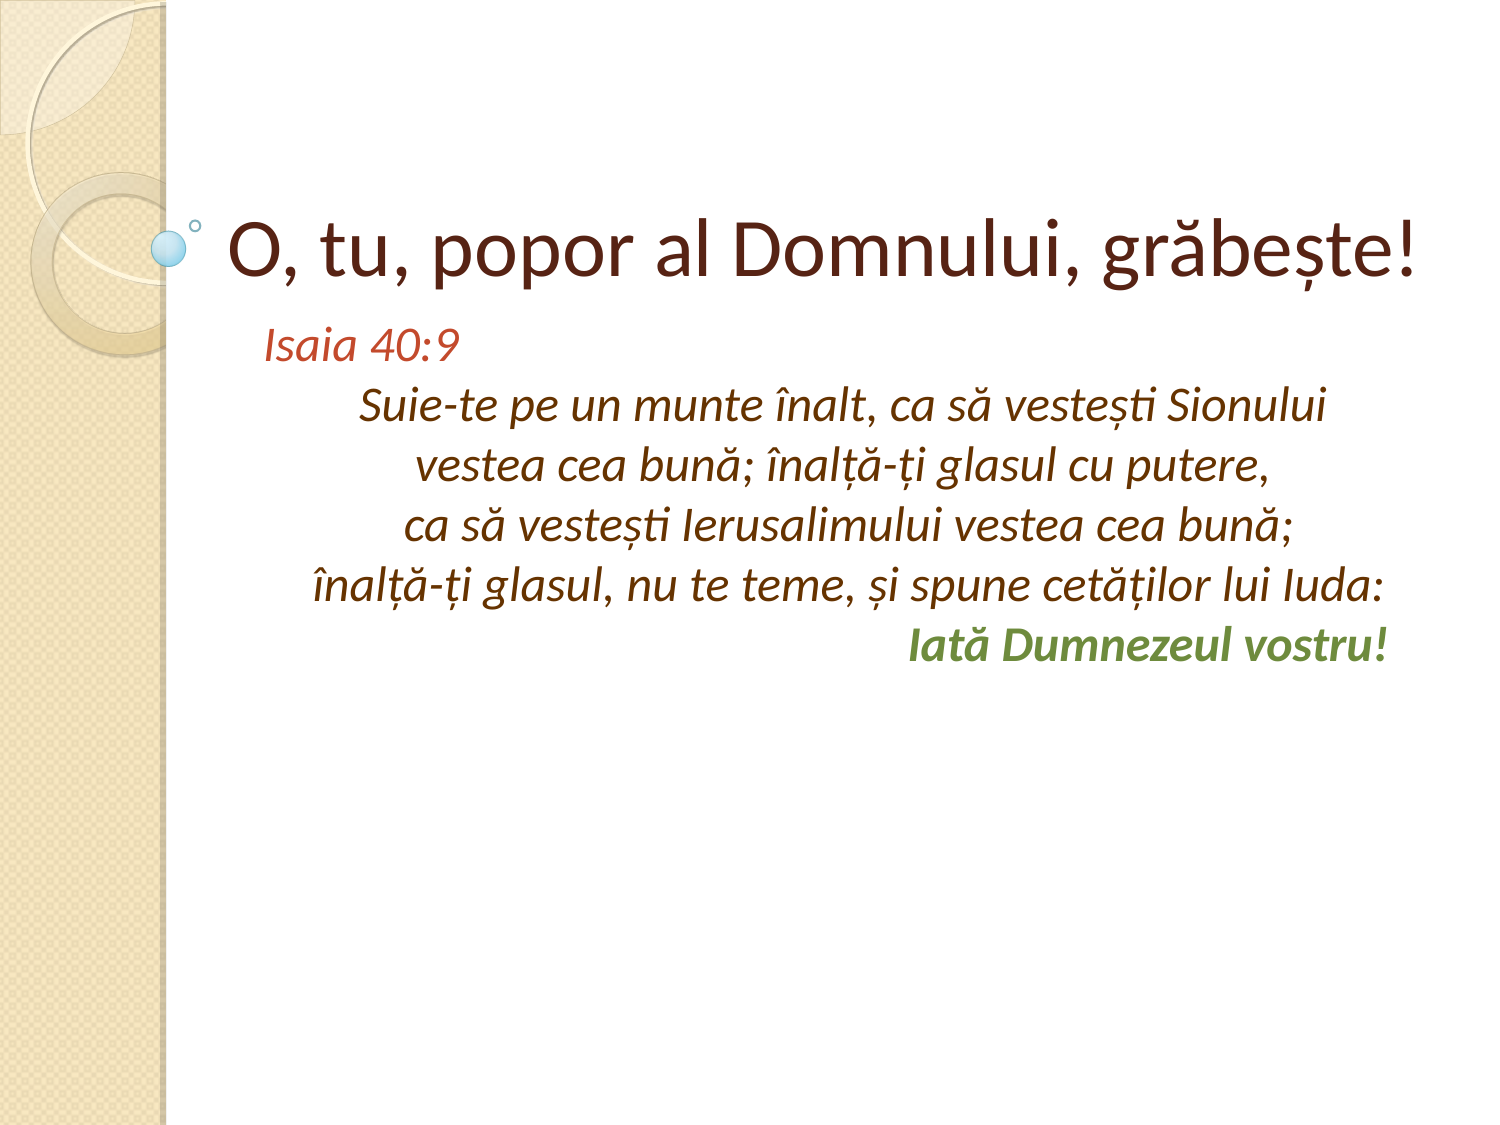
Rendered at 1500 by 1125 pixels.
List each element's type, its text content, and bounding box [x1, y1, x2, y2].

title O, tu, popor al Domnului, grăbeşte! [212, 59, 1500, 302]
text_box Isaia 40:9 Suie-te pe un munte înalt, ca să vesteşti Sionului vestea cea bună; înalţă-ţi glasul cu putere, ca să vesteşti Ierusalimului vestea cea bună; înalţă-ţi glasul, nu te teme, şi spune cetăţilor lui Iuda: Iată Dumnezeul vostru! [234, 303, 1450, 679]
picture [136, 0, 166, 4]
picture [0, 9, 187, 1125]
